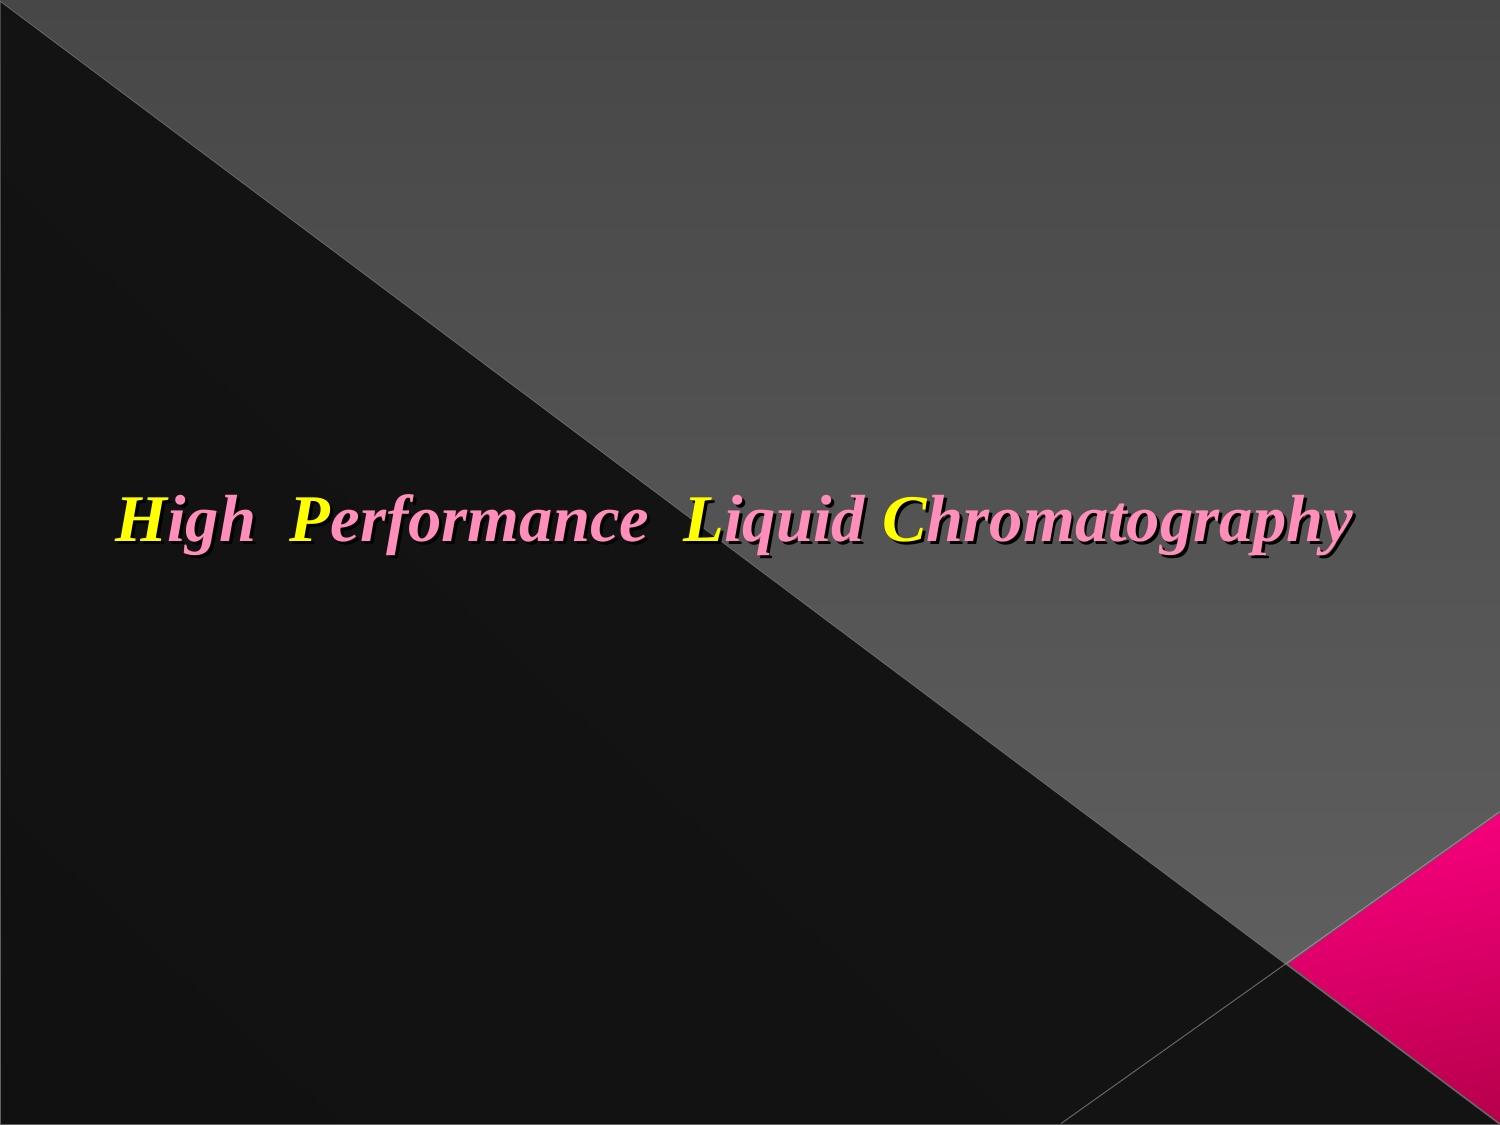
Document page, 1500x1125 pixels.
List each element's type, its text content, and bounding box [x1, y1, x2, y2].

title High Performance Liquid Chromatography [100, 361, 1500, 563]
